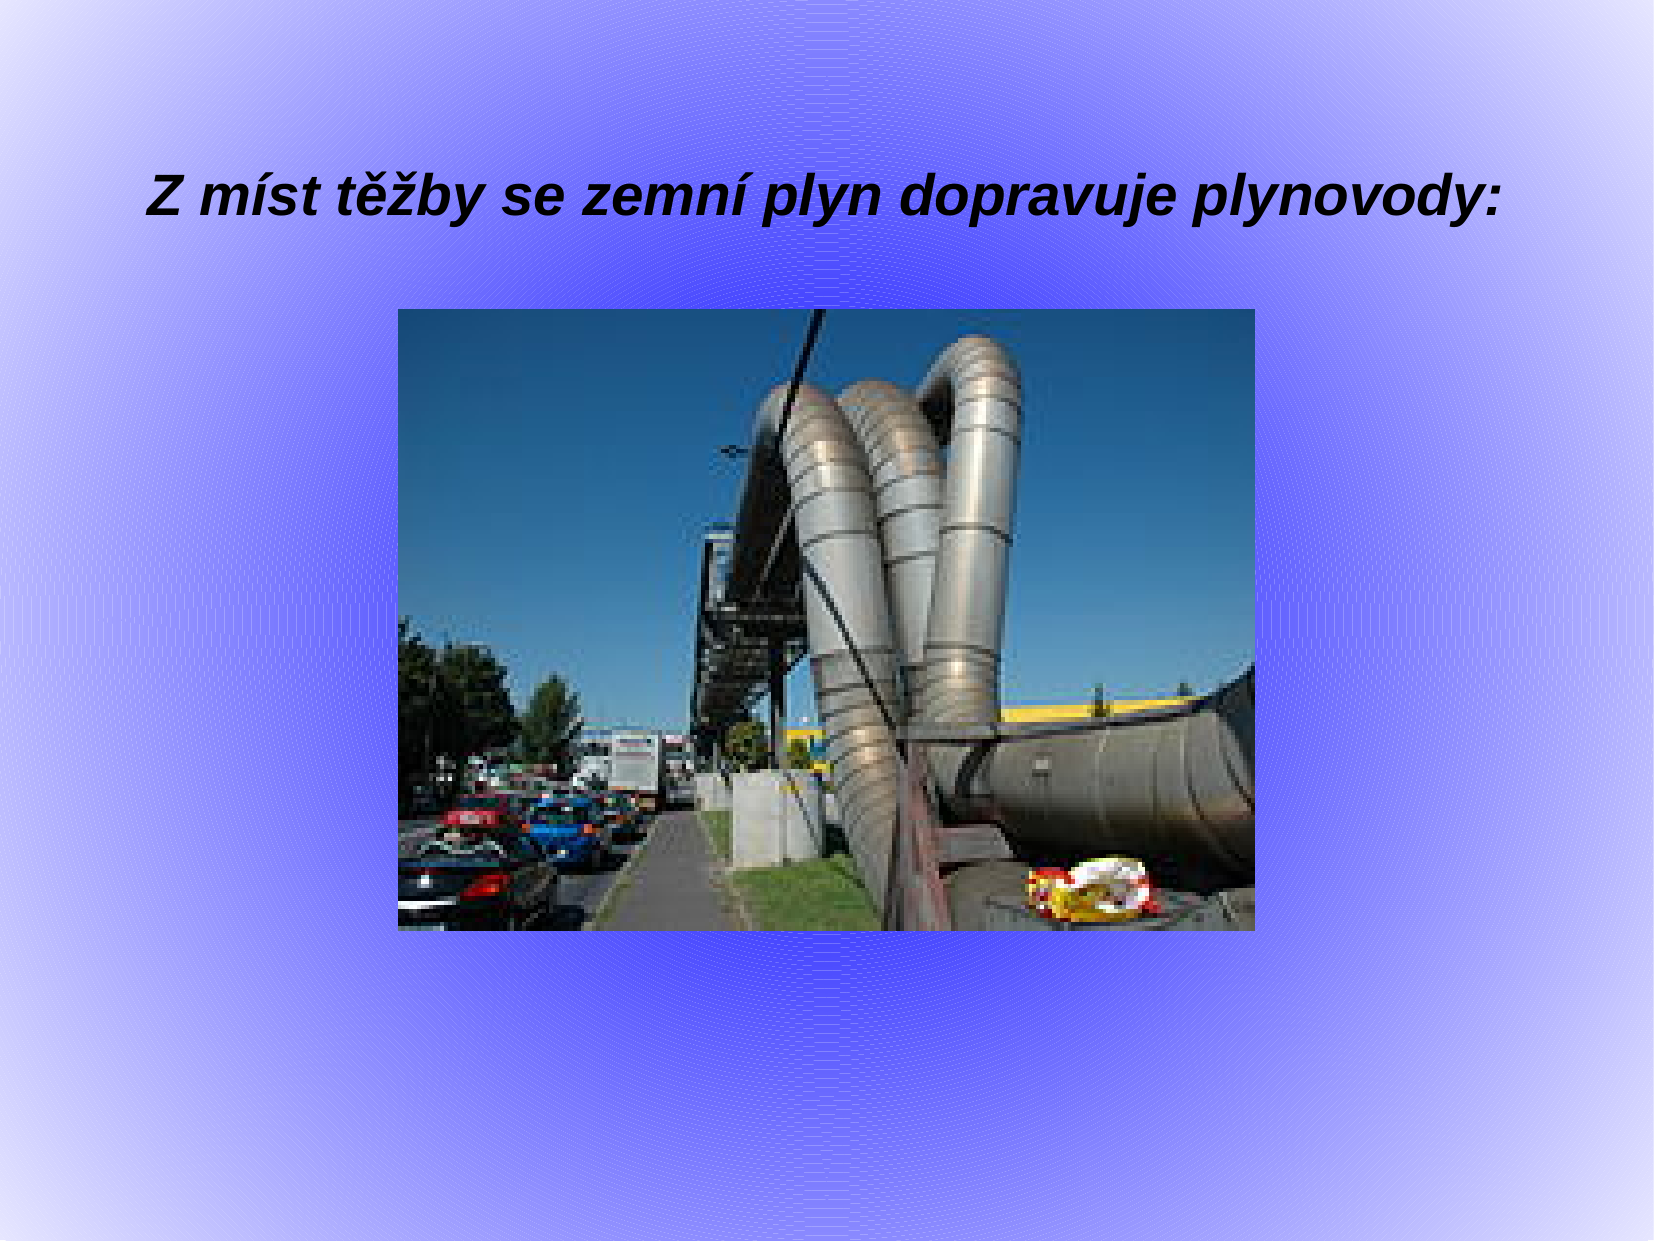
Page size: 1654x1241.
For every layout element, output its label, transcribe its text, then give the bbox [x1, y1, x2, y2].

title Z míst těžby se zemní plyn dopravuje plynovody: [82, 88, 1571, 296]
picture [398, 310, 1255, 931]
